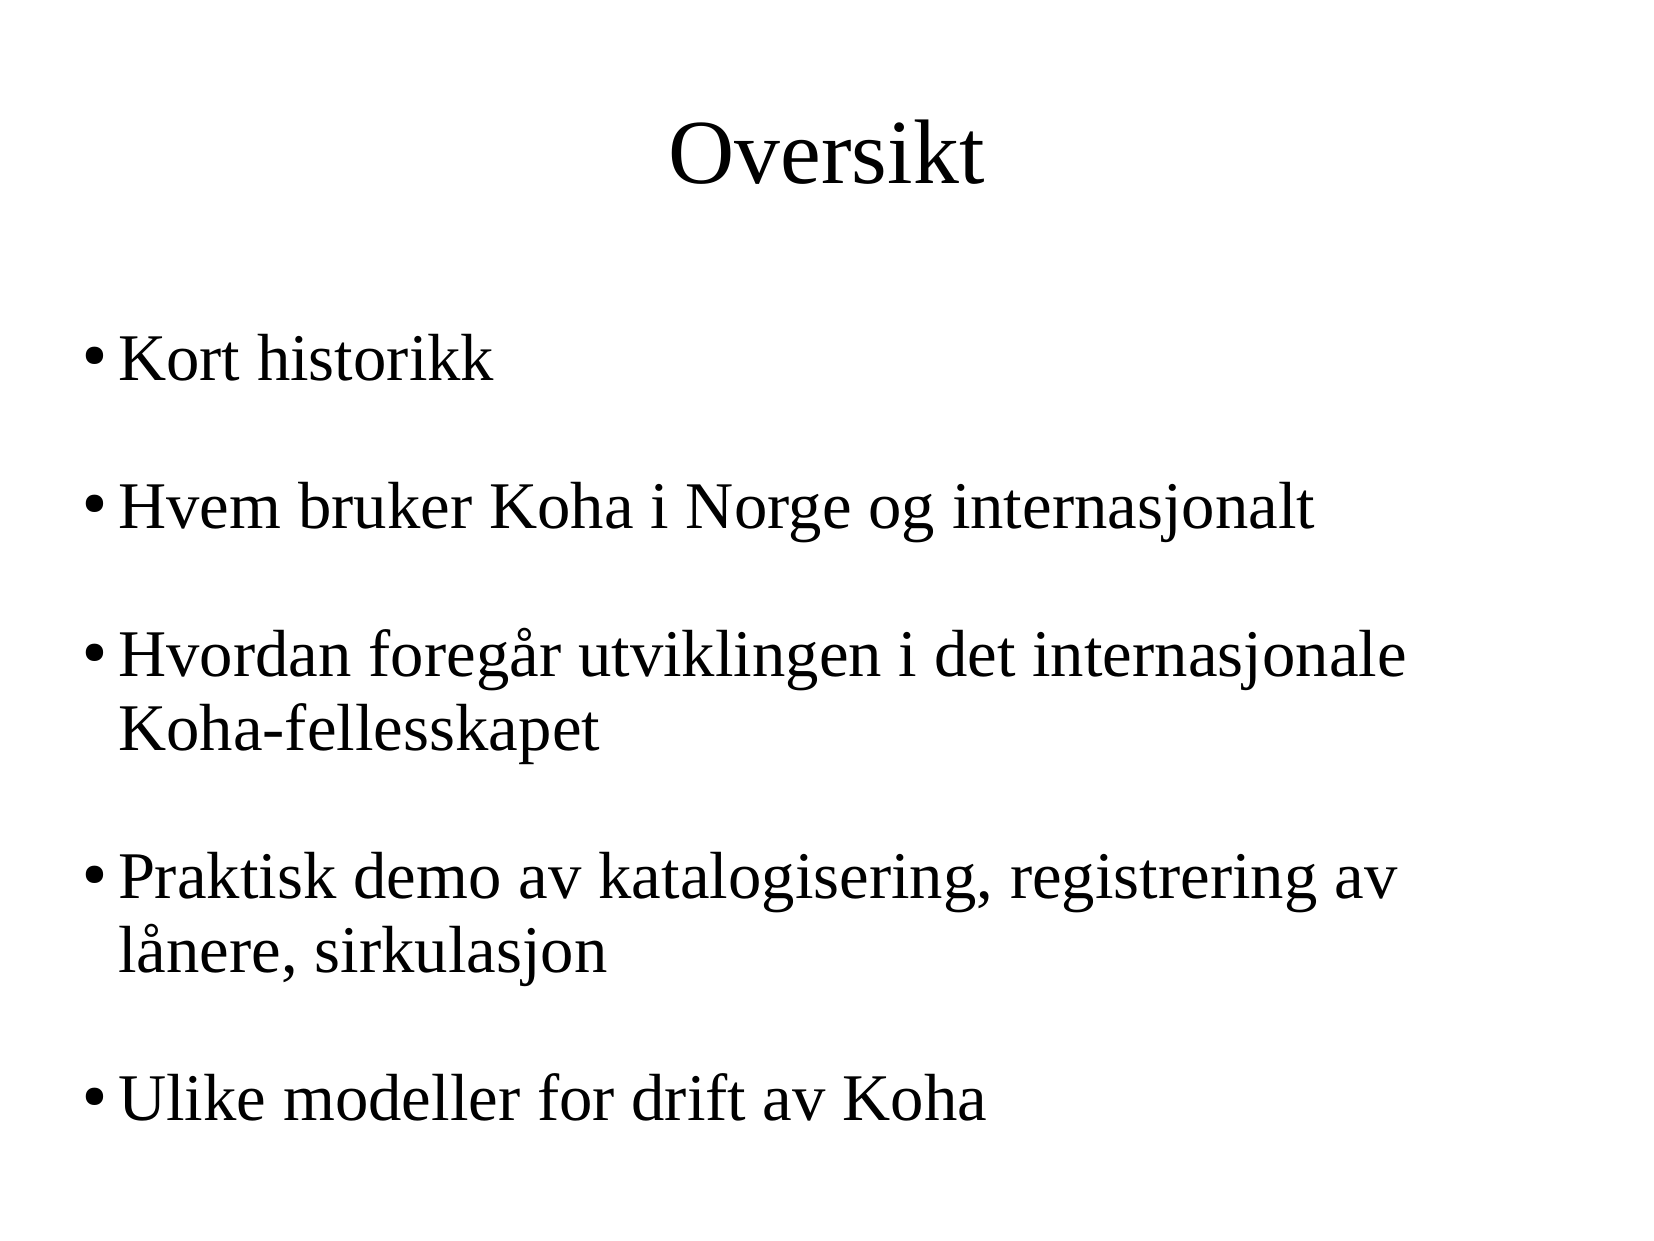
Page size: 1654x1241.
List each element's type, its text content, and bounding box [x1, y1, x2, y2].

subtitle Kort historikk Hvem bruker Koha i Norge og internasjonalt Hvordan foregår utviklingen i det internasjonale Koha-fellesskapet Praktisk demo av katalogisering, registrering av lånere, sirkulasjon Ulike modeller for drift av Koha [82, 257, 1571, 1208]
title Oversikt [82, 49, 1571, 257]
